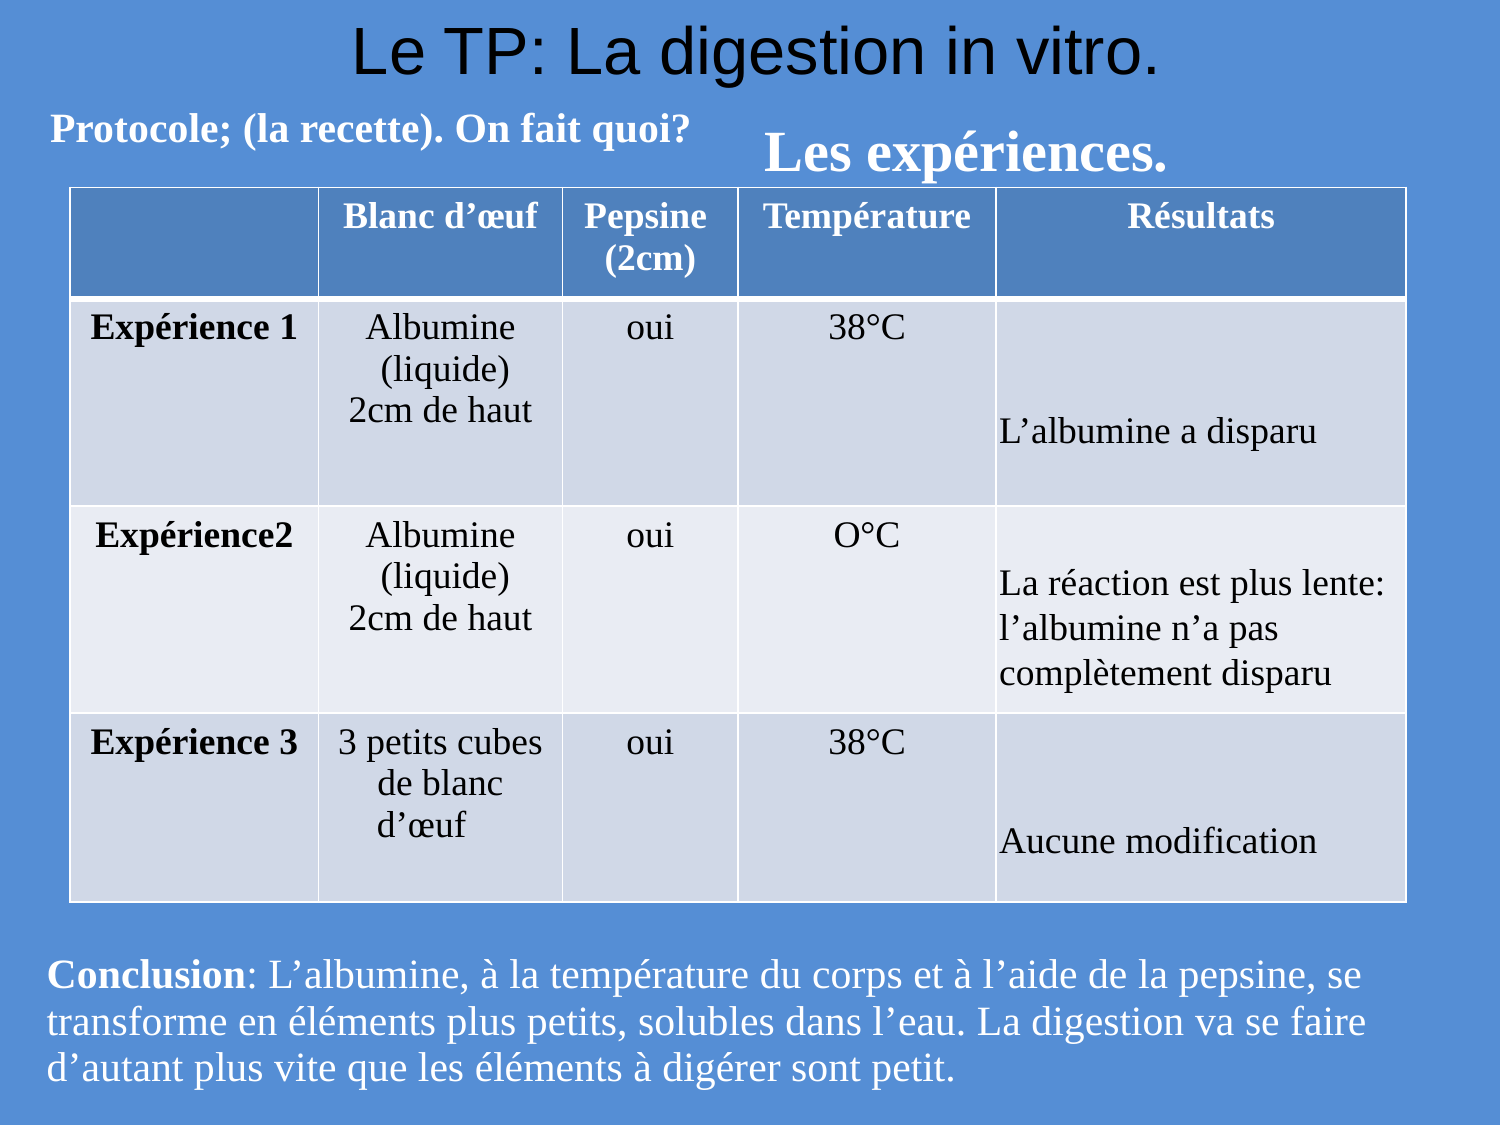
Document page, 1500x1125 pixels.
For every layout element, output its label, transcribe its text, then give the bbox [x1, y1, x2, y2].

table_cell Expérience2 [71, 507, 318, 712]
text_box Aucune modification [984, 808, 1371, 869]
table_header Résultats [997, 188, 1405, 296]
text_box Conclusion: L’albumine, à la température du corps et à l’aide de la pepsine, se transforme en éléments plus petits, solubles dans l’eau. La digestion va se faire d’autant plus vite que les éléments à digérer sont petit. [31, 944, 1473, 1098]
table_cell 38°C [739, 302, 995, 505]
table_cell [997, 507, 1405, 550]
table_cell Albumine (liquide) 2cm de haut [319, 302, 562, 505]
table_cell 3 petits cubes de blanc d’œuf [319, 714, 562, 901]
table_cell Albumine (liquide) 2cm de haut [319, 507, 562, 712]
table_cell Expérience 1 [71, 302, 318, 505]
table_cell O°C [739, 507, 995, 712]
table_header Température [739, 188, 995, 296]
text_box L’albumine a disparu [984, 398, 1360, 459]
table_header Blanc d’œuf [319, 188, 562, 296]
table_cell 38°C [739, 714, 995, 901]
title Le TP: La digestion in vitro. [82, 0, 1432, 96]
text_box Protocole; (la recette). On fait quoi? [35, 93, 750, 159]
table_cell [997, 701, 1405, 712]
table_cell oui [563, 507, 737, 712]
text_box La réaction est plus lente: l’albumine n’a pas complètement disparu [984, 550, 1418, 701]
text_box Les expériences. [750, 105, 1301, 187]
table_header [71, 188, 318, 296]
table_cell oui [563, 302, 737, 505]
table_cell Expérience 3 [71, 714, 318, 901]
table_cell [997, 714, 1405, 901]
table_cell [997, 302, 1405, 505]
table_cell oui [563, 714, 737, 901]
table_header Pepsine (2cm) [563, 188, 737, 296]
